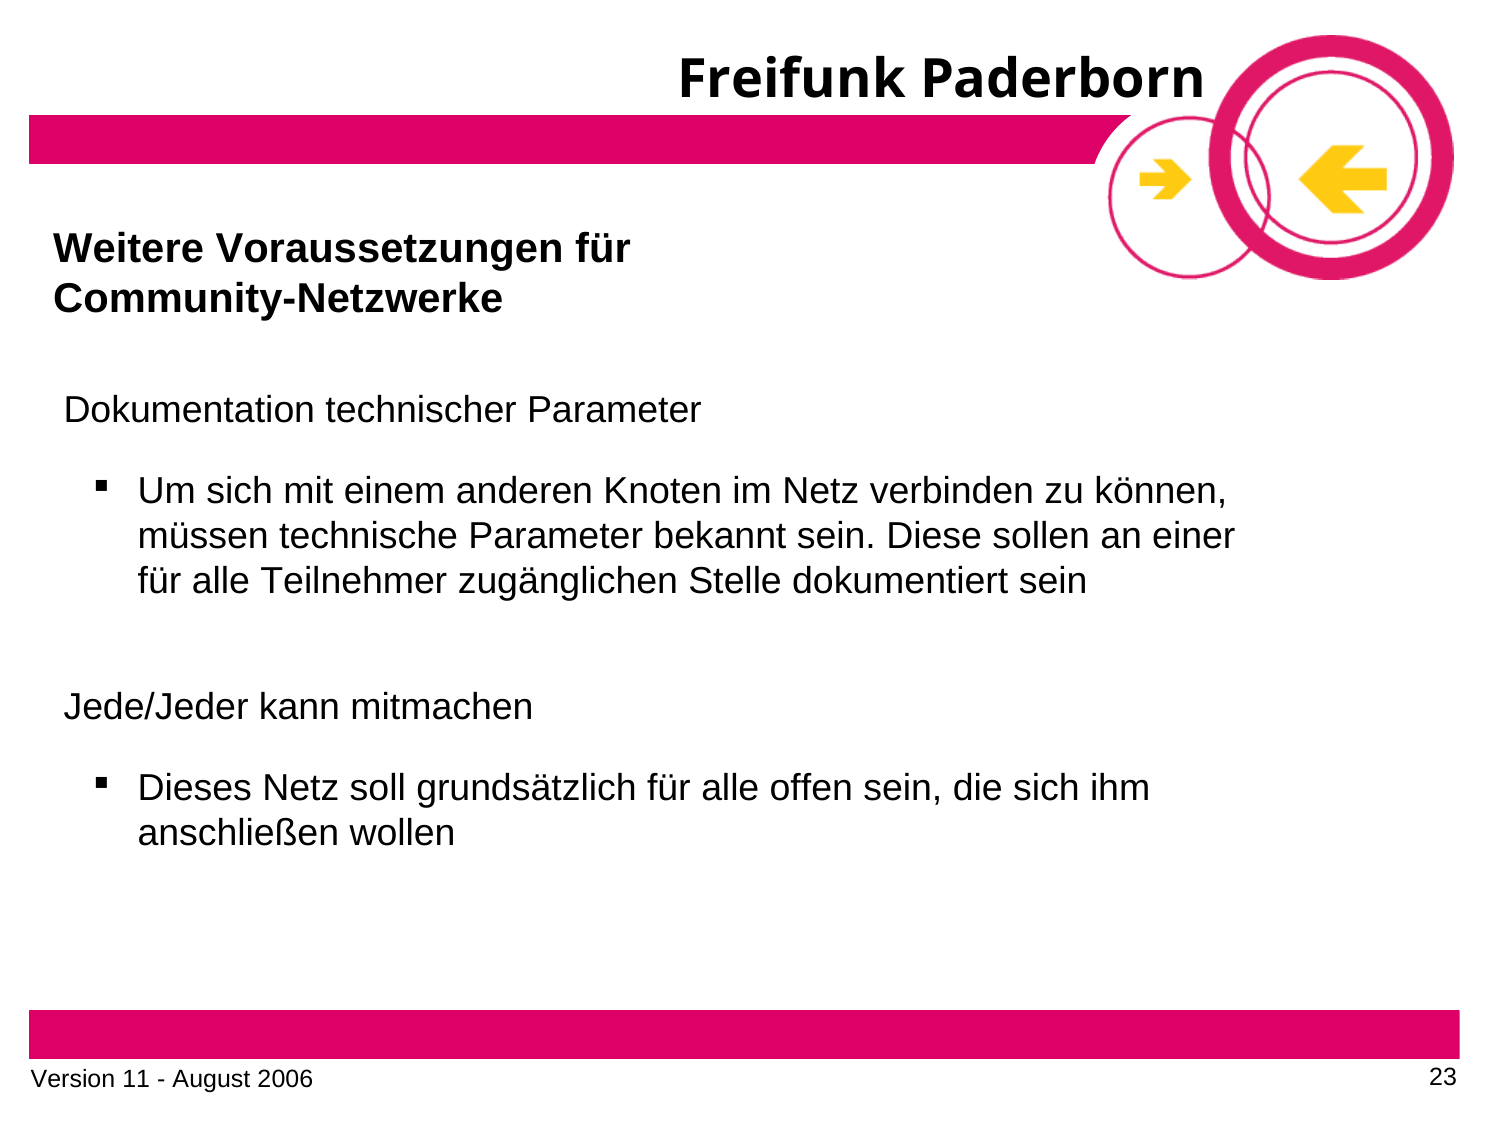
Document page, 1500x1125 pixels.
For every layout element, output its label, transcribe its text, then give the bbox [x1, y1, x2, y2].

picture [1107, 35, 1454, 280]
text_box Weitere Voraussetzungen für Community-Netzwerke [53, 221, 1046, 340]
text_box Dokumentation technischer Parameter Um sich mit einem anderen Knoten im Netz verbinden zu können, müssen technische Parameter bekannt sein. Diese sollen an einer für alle Teilnehmer zugänglichen Stelle dokumentiert sein Jede/Jeder kann mitmachen Dieses Netz soll grundsätzlich für alle offen sein, die sich ihm anschließen wollen [63, 385, 1293, 1023]
